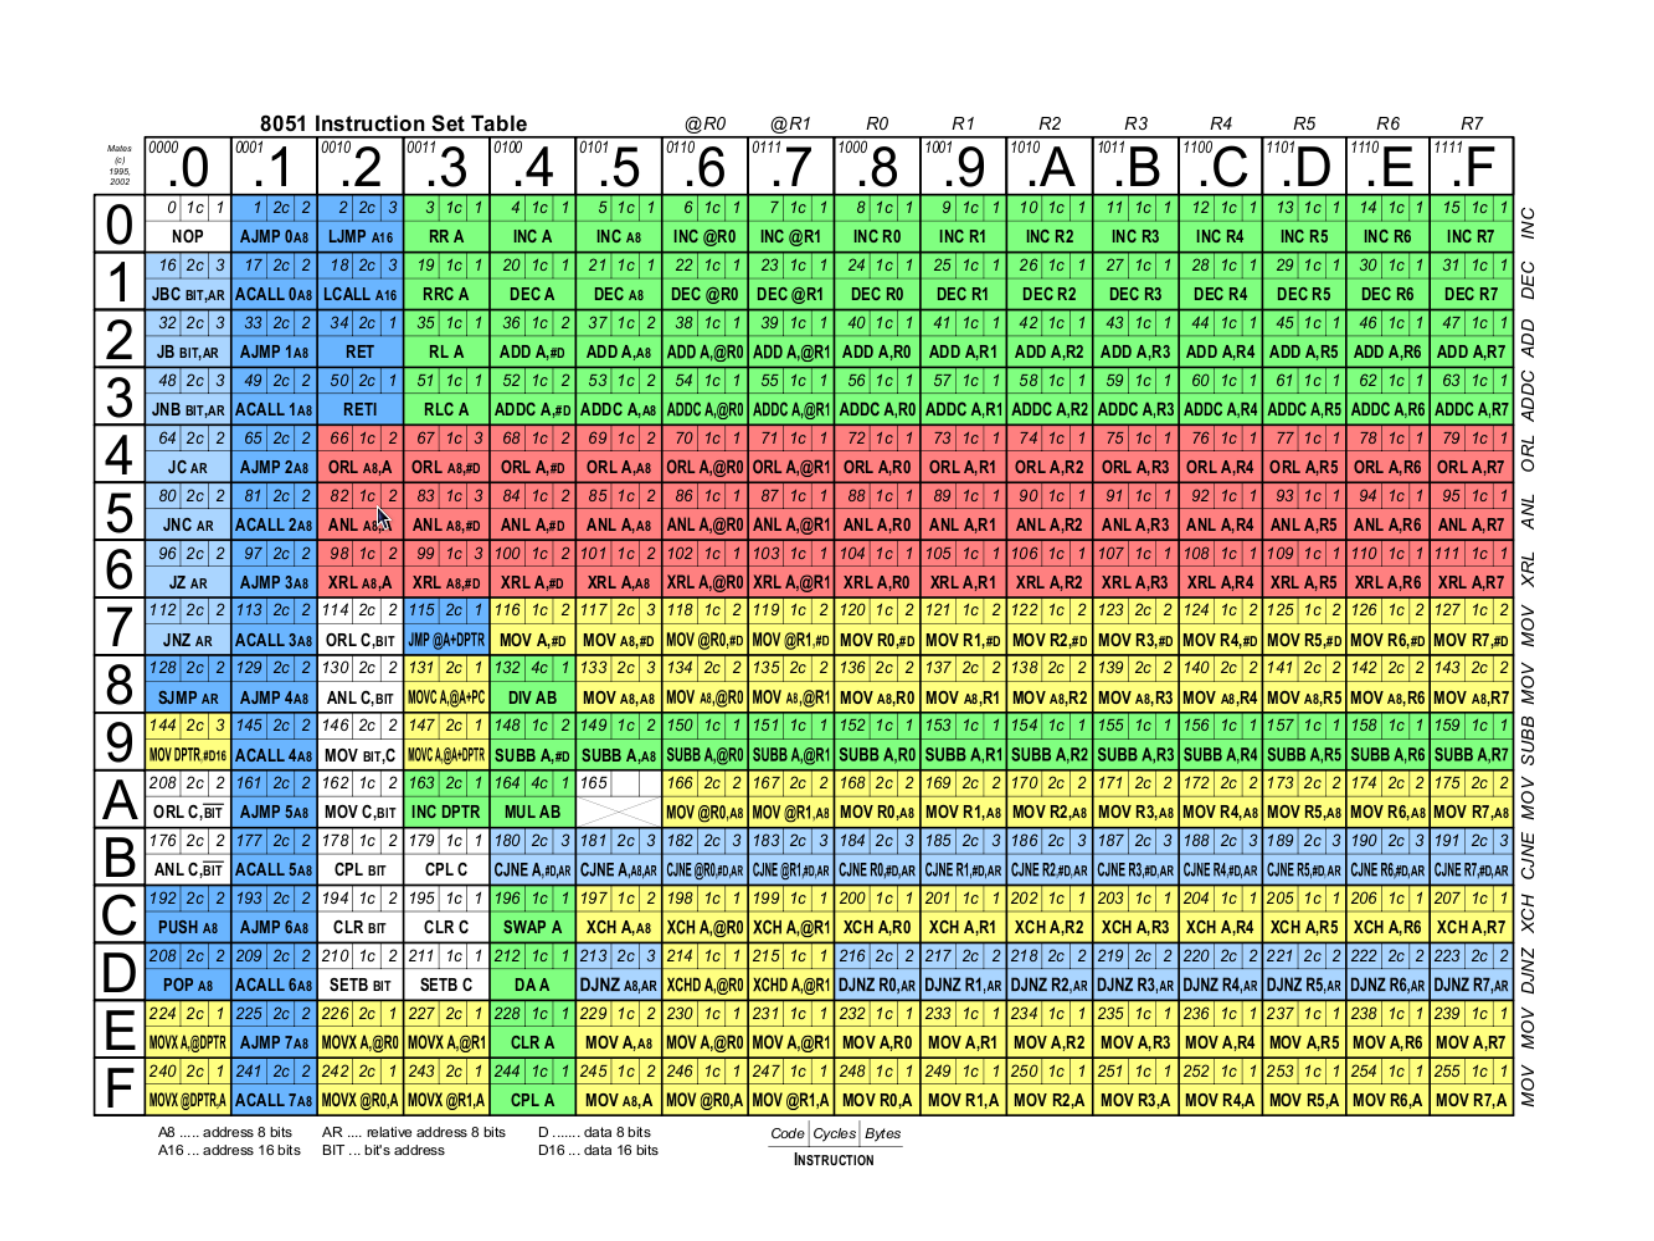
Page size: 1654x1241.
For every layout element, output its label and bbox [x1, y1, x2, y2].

picture [59, 85, 1565, 1182]
